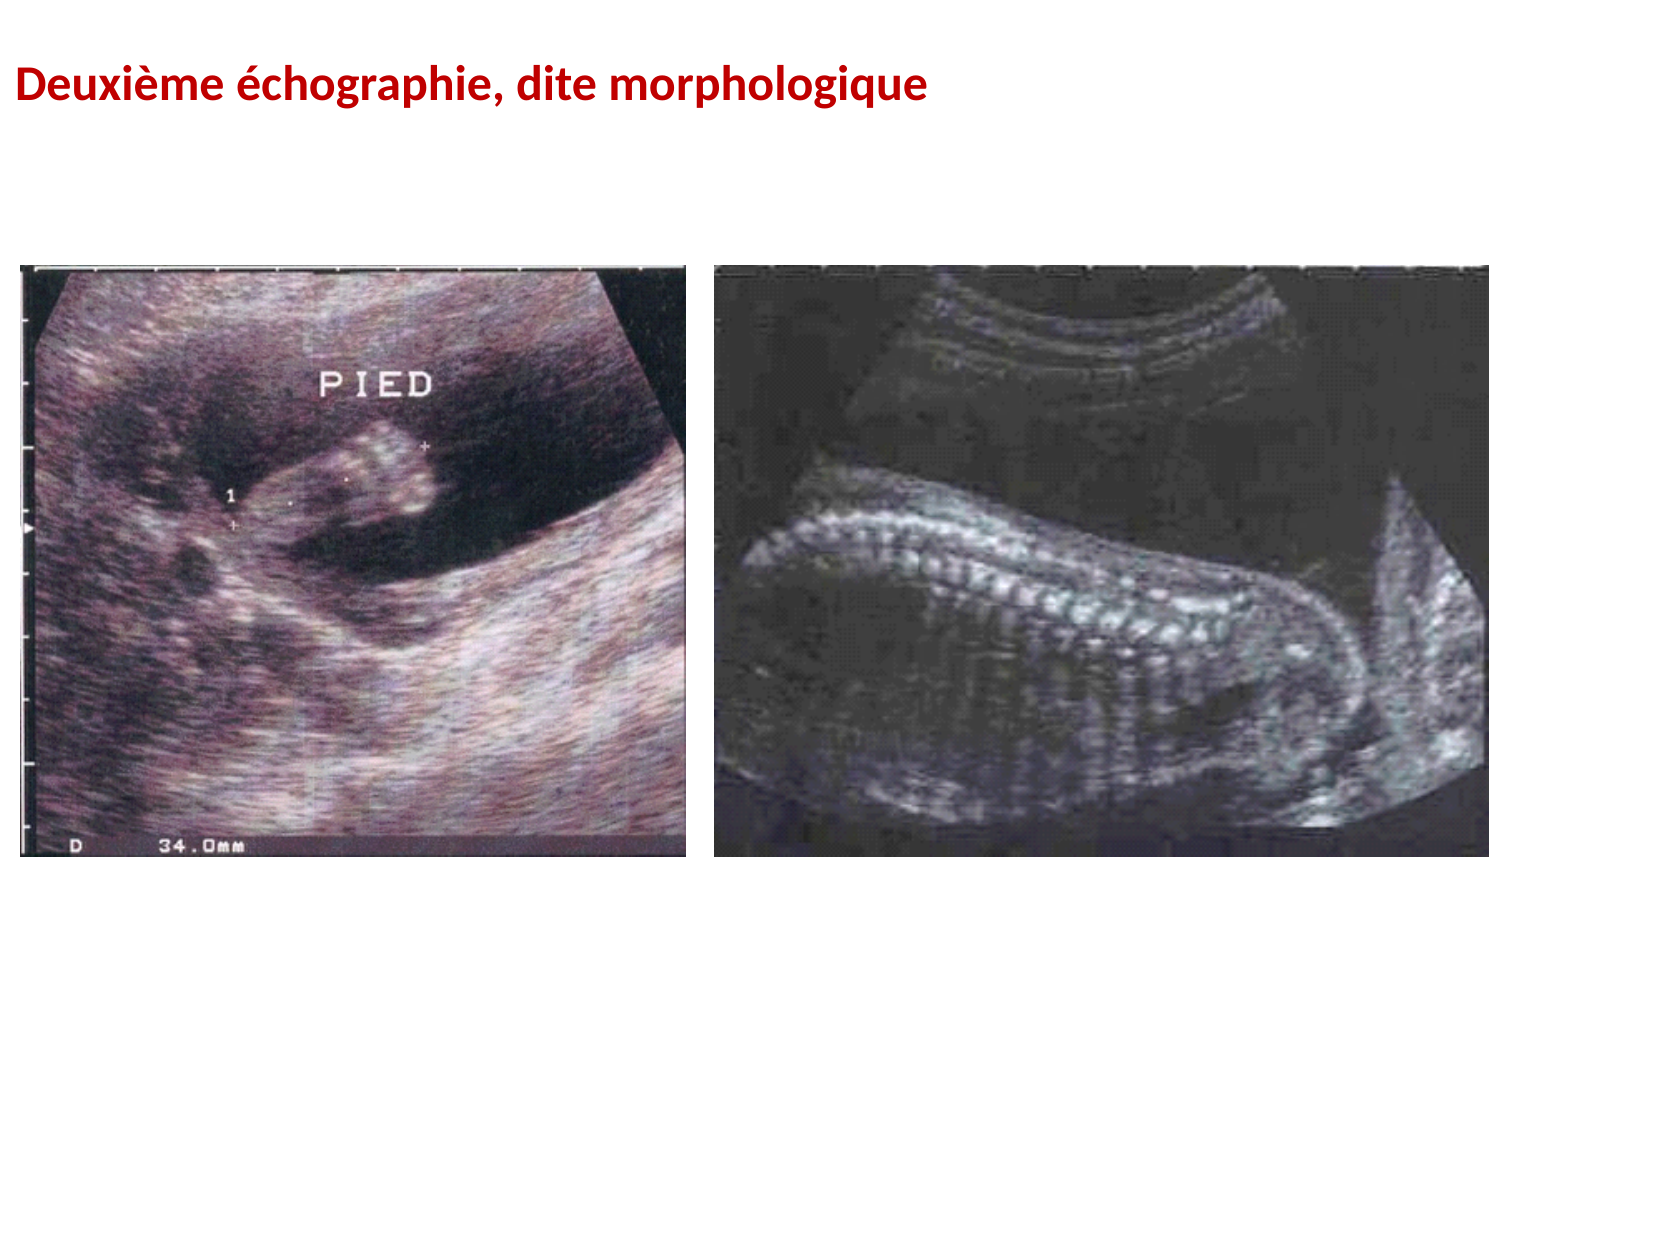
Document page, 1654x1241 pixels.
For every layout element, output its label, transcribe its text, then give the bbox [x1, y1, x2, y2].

text_box Deuxième échographie, dite morphologique [0, 42, 945, 178]
picture [714, 265, 1489, 857]
picture [20, 265, 686, 857]
